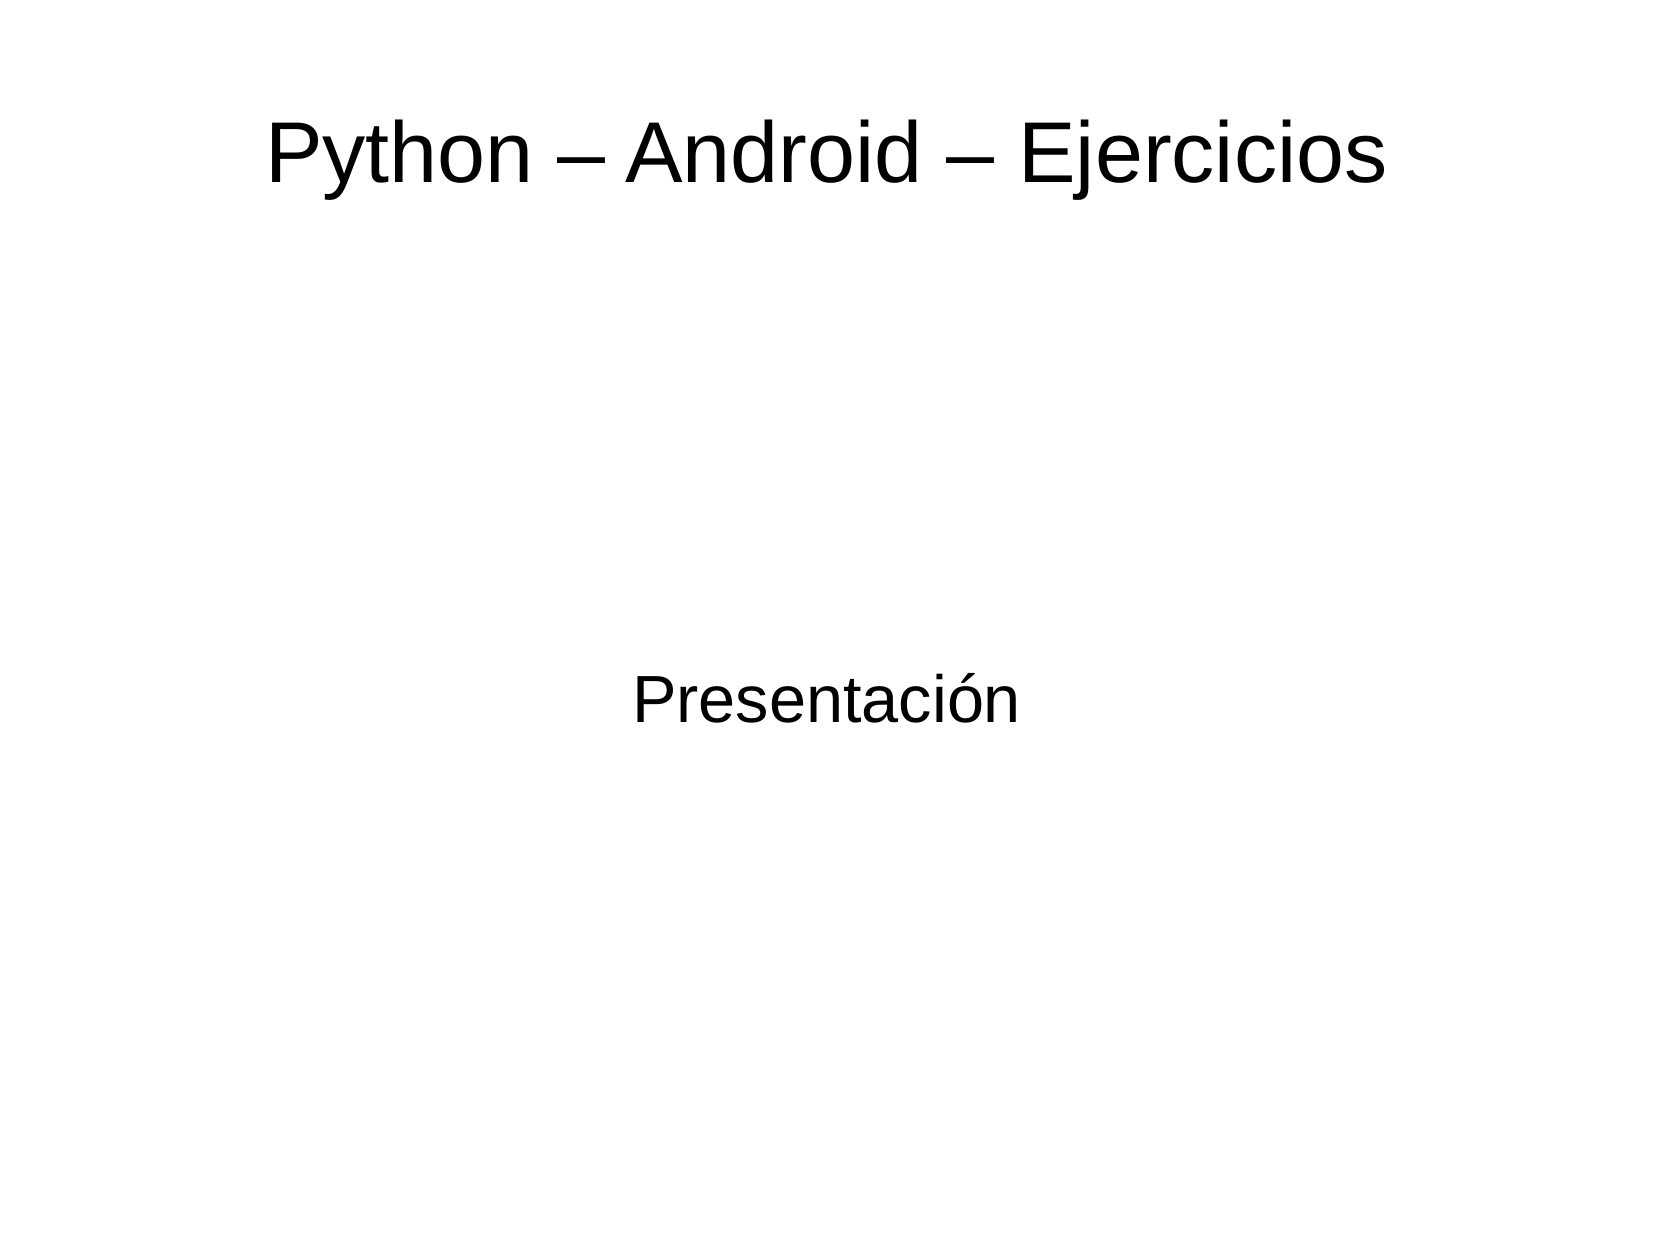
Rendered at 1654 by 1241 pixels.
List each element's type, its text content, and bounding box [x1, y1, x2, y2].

title Python – Android – Ejercicios [82, 49, 1571, 257]
subtitle Presentación [82, 290, 1571, 1109]
